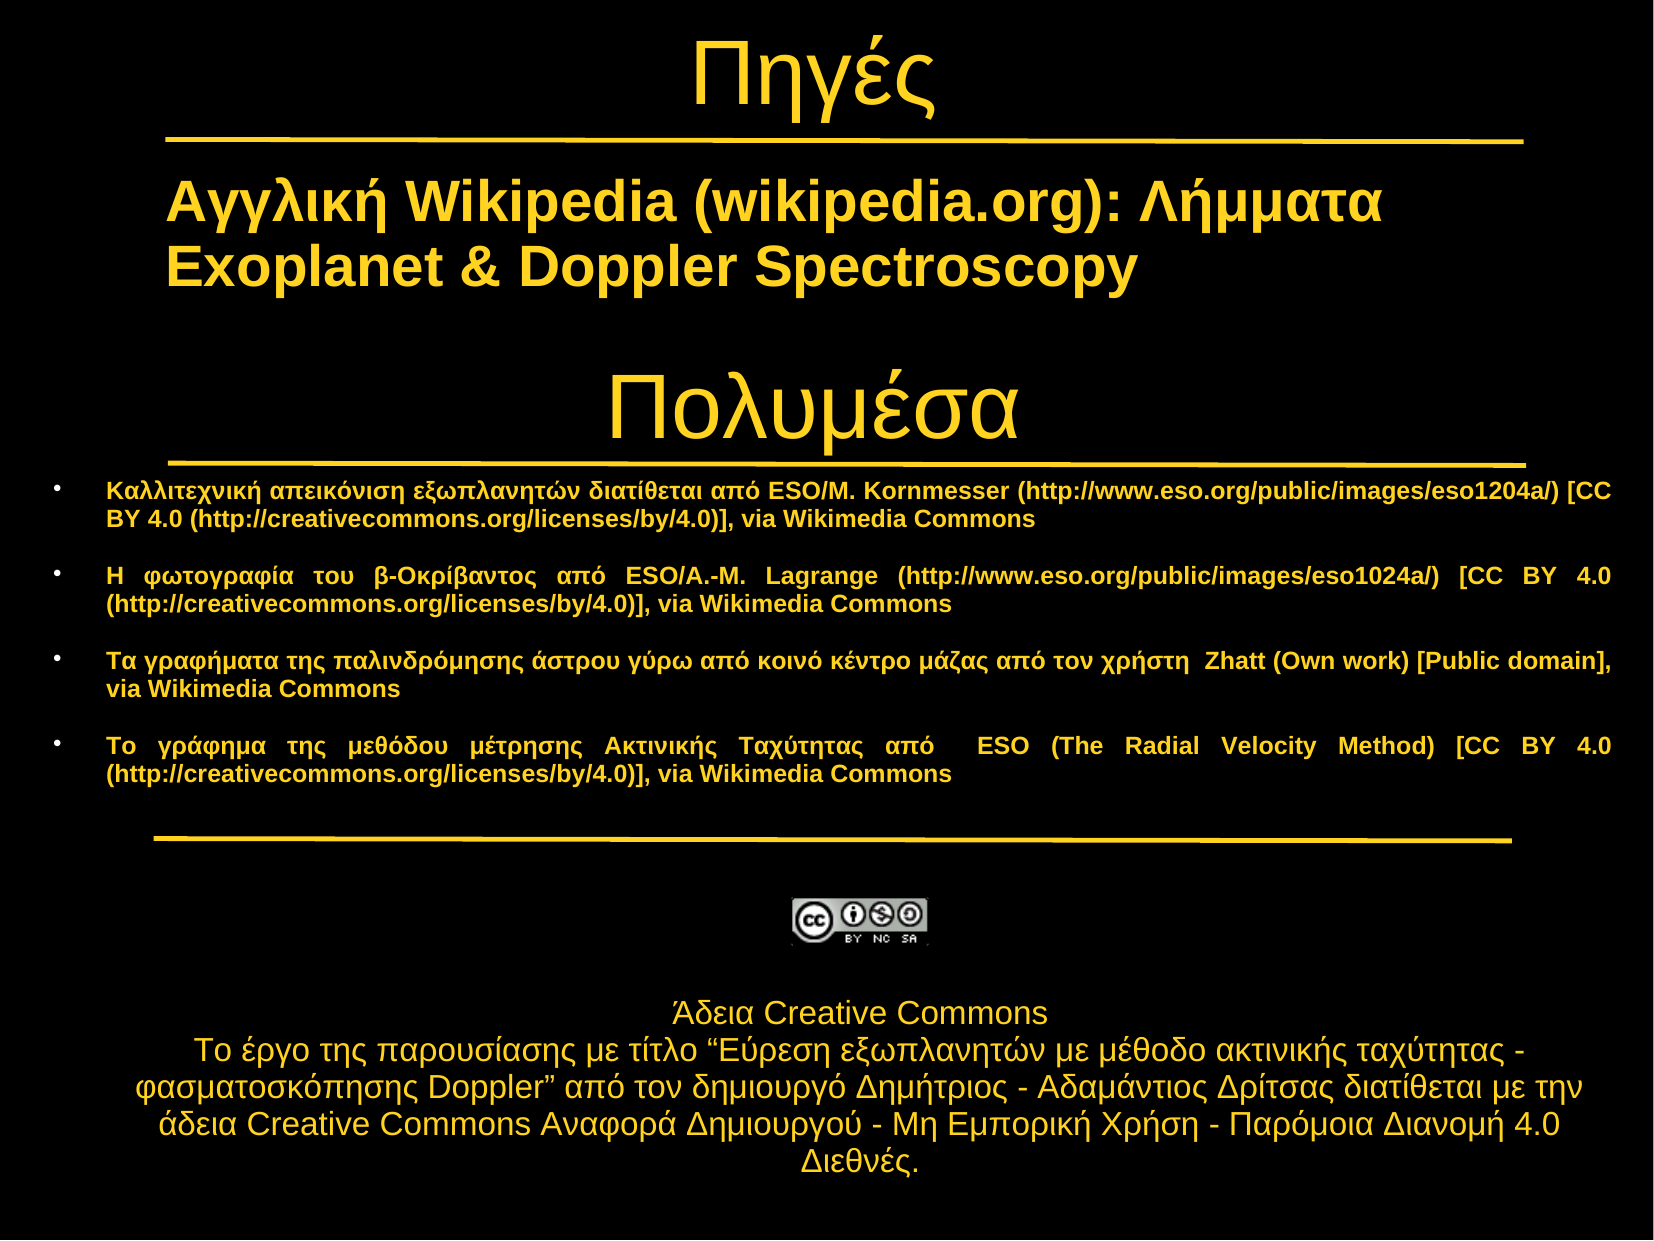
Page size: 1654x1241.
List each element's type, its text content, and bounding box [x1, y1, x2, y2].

text_box Άδεια Creative Commons Το έργο της παρουσίασης με τίτλο “Εύρεση εξωπλανητών με μέθοδο ακτινικής ταχύτητας - φασματοσκόπησης Doppler” από τον δημιουργό Δημήτριος - Αδαμάντιος Δρίτσας διατίθεται με την άδεια Creative Commons Αναφορά Δημιουργού - Μη Εμπορική Χρήση - Παρόμοια Διανομή 4.0 Διεθνές. [82, 987, 1639, 1188]
title Πολυμέσα [82, 300, 1571, 472]
picture [791, 897, 929, 947]
list Αγγλική Wikipedia (wikipedia.org): Λήμματα Exoplanet & Doppler Spectroscopy [94, 165, 1583, 343]
title Πηγές [82, 11, 1571, 130]
list Καλλιτεχνική απεικόνιση εξωπλανητών διατίθεται από ESO/M. Kornmesser (http://www.eso.org/public/images/eso1204a/) [CC BY 4.0 (http://creativecommons.org/licenses/by/4.0)], via Wikimedia Commons Η φωτογραφία του β-Οκρίβαντος από ESO/A.-M. Lagrange (http://www.eso.org/public/images/eso1024a/) [CC BY 4.0 (http://creativecommons.org/licenses/by/4.0)], via Wikimedia Commons Τα γραφήματα της παλινδρόμησης άστρου γύρω από κοινό κέντρο μάζας από τον χρήστη Zhatt (Own work) [Public domain], via Wikimedia Commons Το γράφημα της μεθόδου μέτρησης Ακτινικής Ταχύτητας από ESO (The Radial Velocity Method) [CC BY 4.0 (http://creativecommons.org/licenses/by/4.0)], via Wikimedia Commons [35, 472, 1630, 851]
